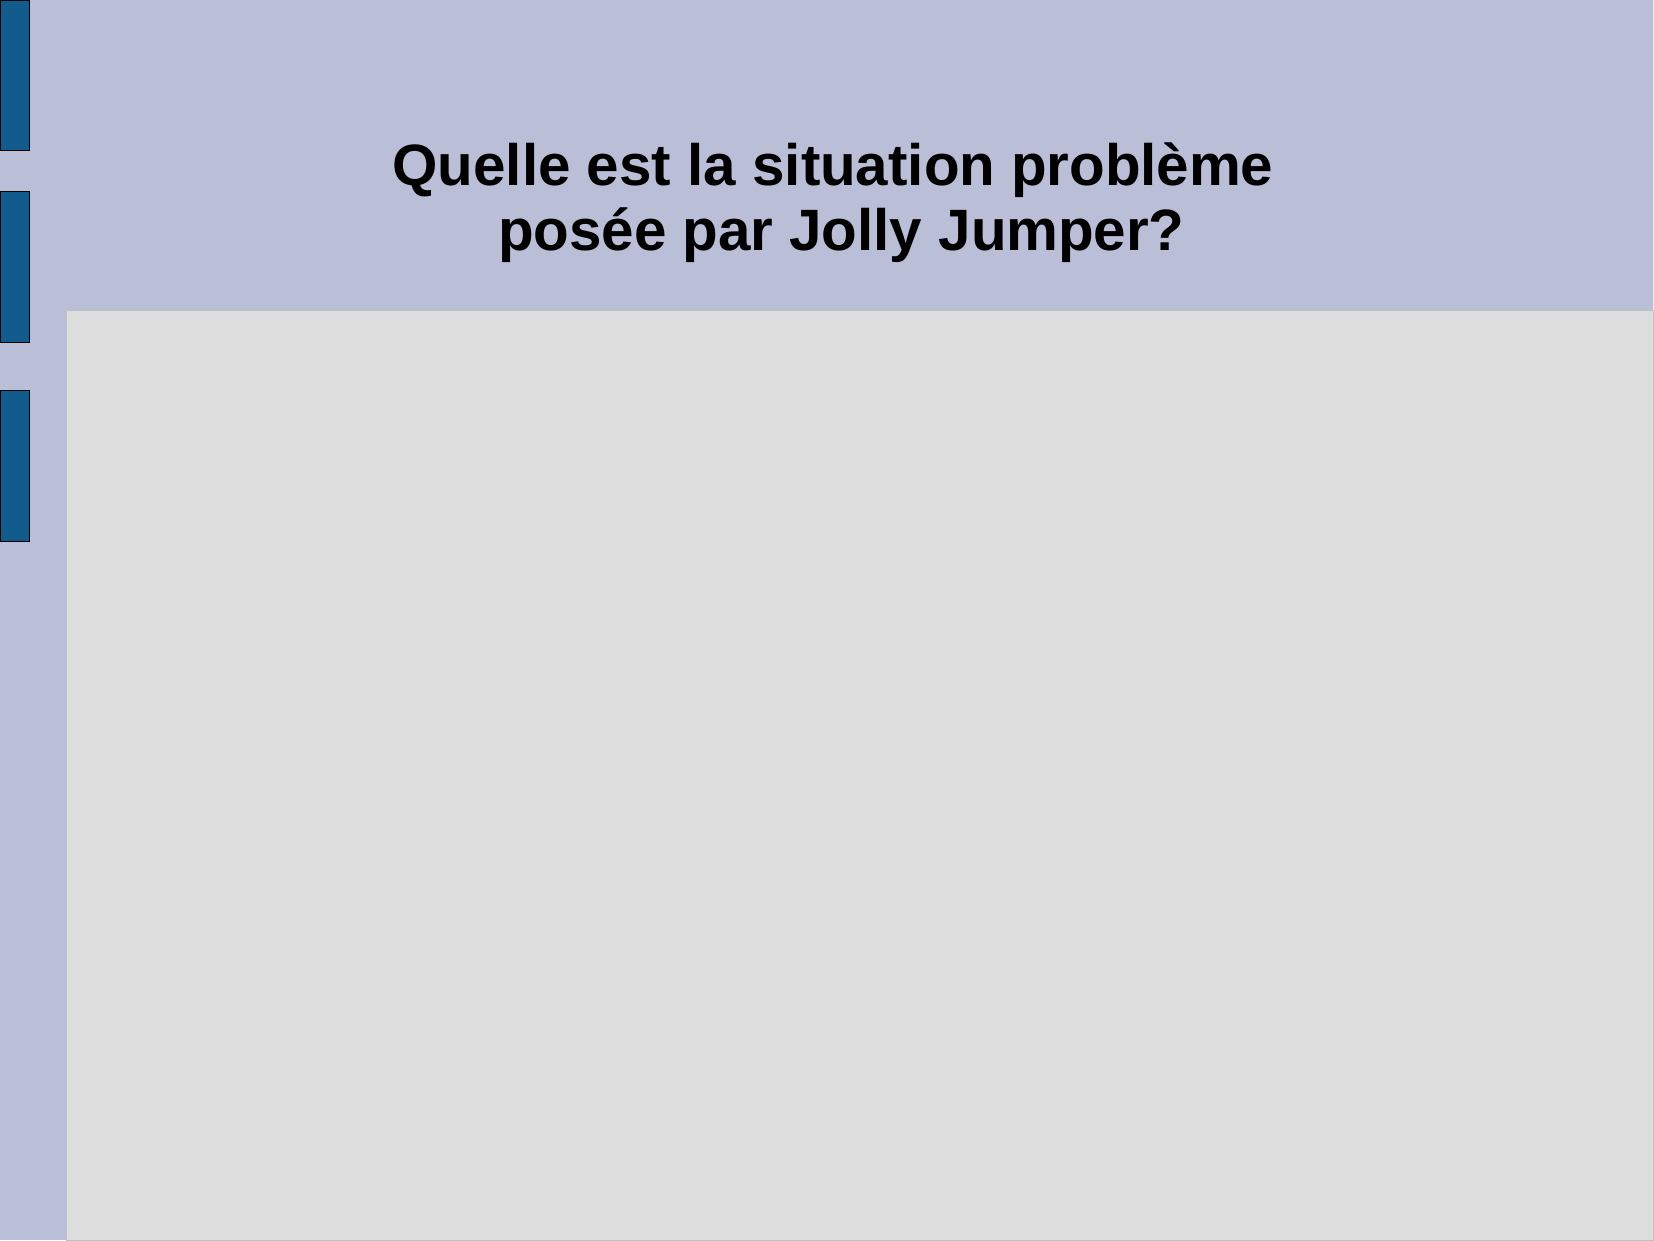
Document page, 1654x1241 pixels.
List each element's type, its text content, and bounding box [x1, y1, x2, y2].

text_box Quelle est la situation problème posée par Jolly Jumper? [118, 125, 1565, 274]
